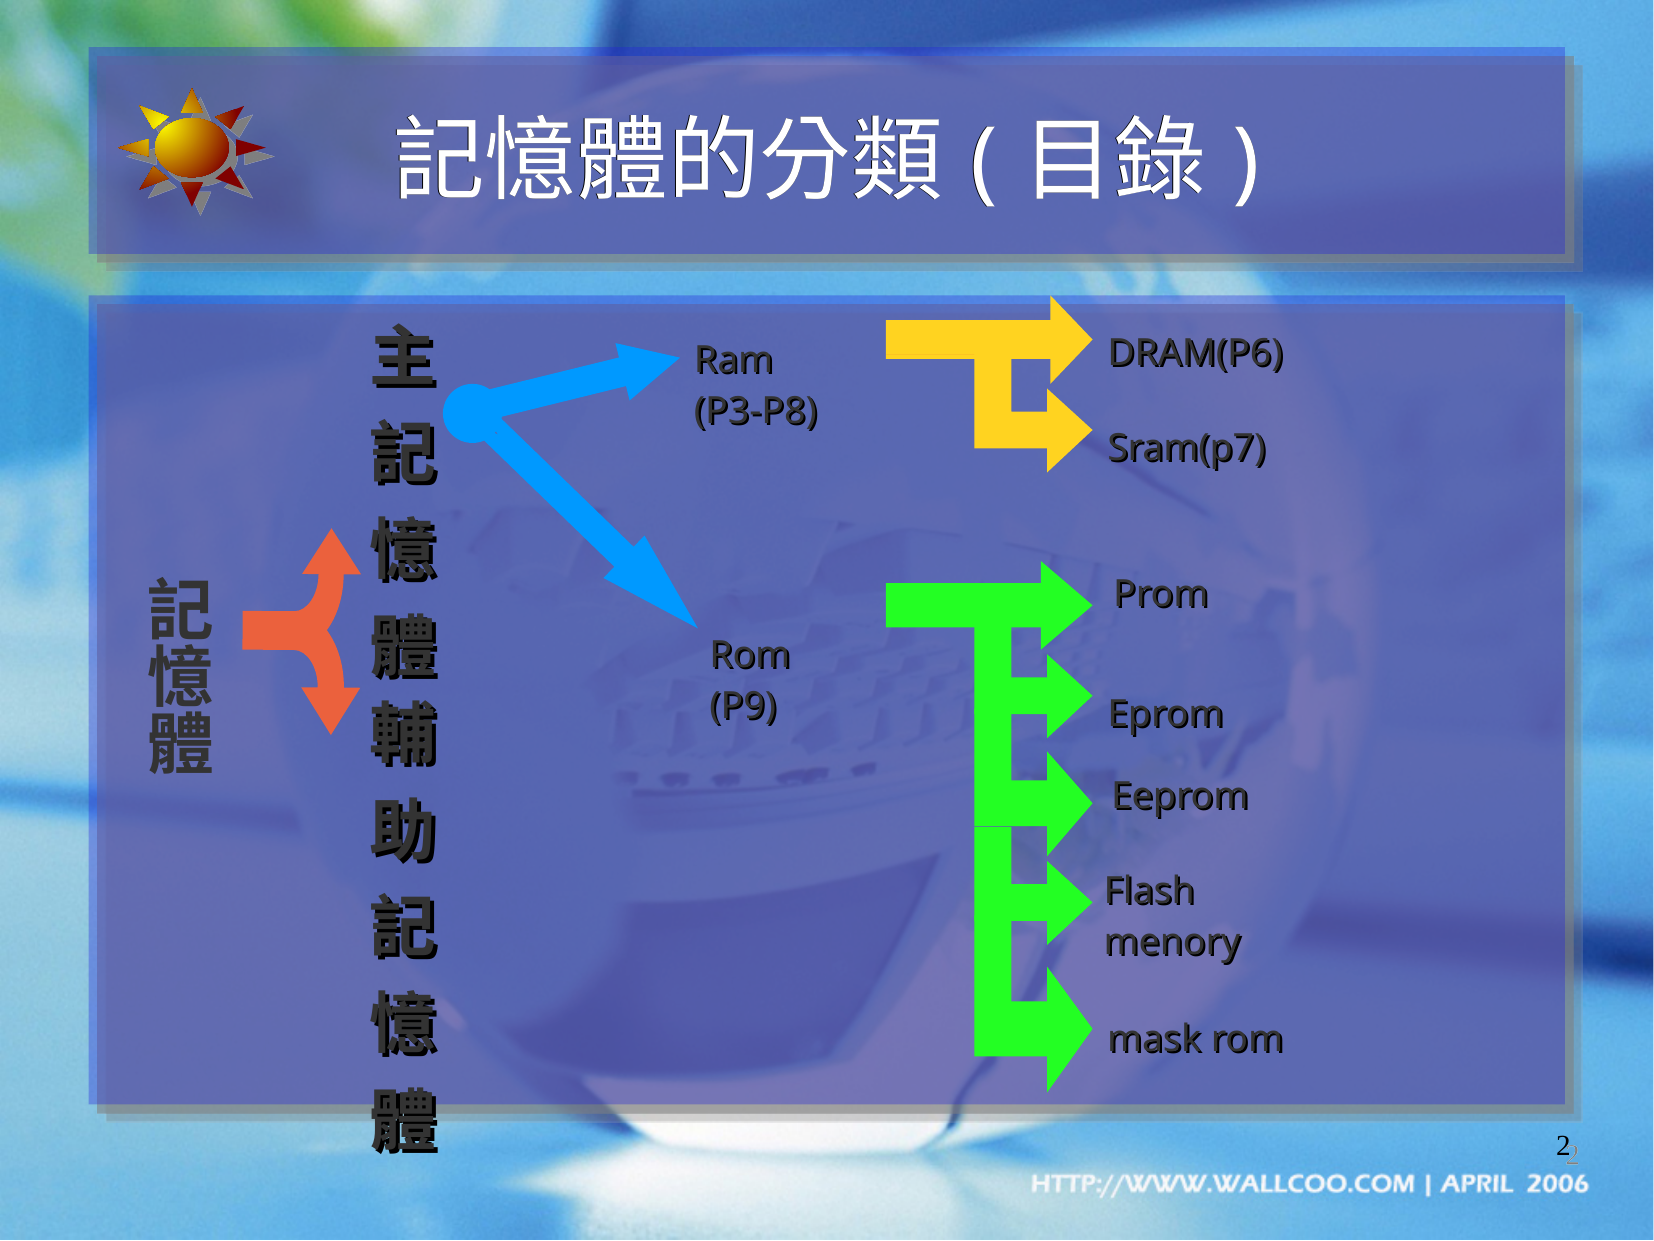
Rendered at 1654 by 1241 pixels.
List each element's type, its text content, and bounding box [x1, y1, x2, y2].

picture [400, 1123, 406, 1143]
picture [0, 0, 1654, 1240]
text_box Eprom [1092, 679, 1370, 746]
text_box [885, 561, 1093, 1093]
text_box 輔助記憶體 [354, 672, 473, 1093]
text_box [442, 343, 694, 627]
text_box Ram (P3-P8) [679, 324, 945, 443]
text_box DRAM(P6) [1092, 317, 1506, 384]
text_box Flash menory [1088, 856, 1418, 1020]
text_box 記憶體 [123, 561, 237, 827]
text_box Sram(p7) [1092, 413, 1477, 480]
text_box Eeprom [1096, 760, 1418, 827]
title 記憶體的分類(目錄) [82, 49, 1571, 257]
text_box Prom [1098, 558, 1331, 625]
text_box Rom (P9) [694, 620, 886, 738]
text_box [885, 295, 1092, 473]
text_box [242, 528, 354, 736]
text_box mask rom [1092, 1003, 1506, 1071]
text_box 主記憶體 [354, 295, 414, 672]
